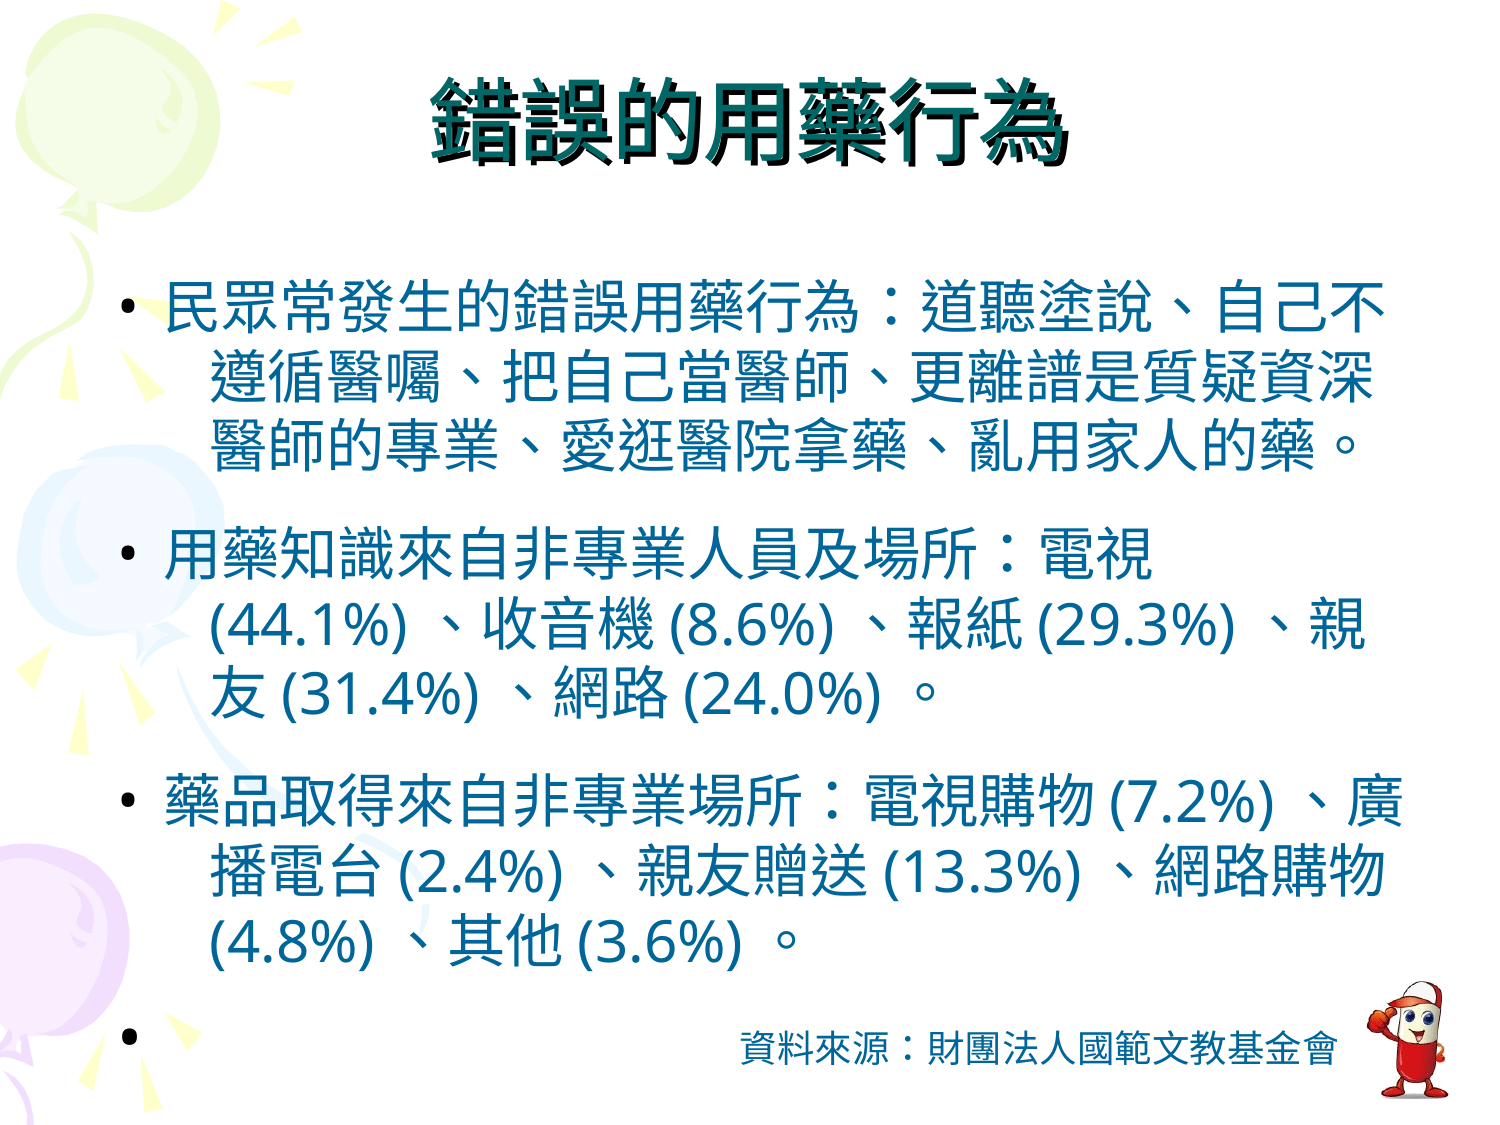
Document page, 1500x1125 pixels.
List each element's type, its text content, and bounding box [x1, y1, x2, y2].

title 錯誤的用藥行為 [72, 16, 1426, 233]
text_box 資料來源：財團法人國範文教基金會 [725, 1017, 1337, 1077]
picture [1337, 967, 1497, 1119]
list 民眾常發生的錯誤用藥行為：道聽塗說、自己不遵循醫囑、把自己當醫師、更離譜是質疑資深醫師的專業、愛逛醫院拿藥、亂用家人的藥。 用藥知識來自非專業人員及場所：電視(44.1%)、收音機(8.6%)、報紙(29.3%)、親友(31.4%)、網路(24.0%)。 藥品取得來自非專業場所：電視購物(7.2%)、廣播電台(2.4%)、親友贈送(13.3%)、網路購物(4.8%)、其他(3.6%)。 [75, 262, 1426, 994]
